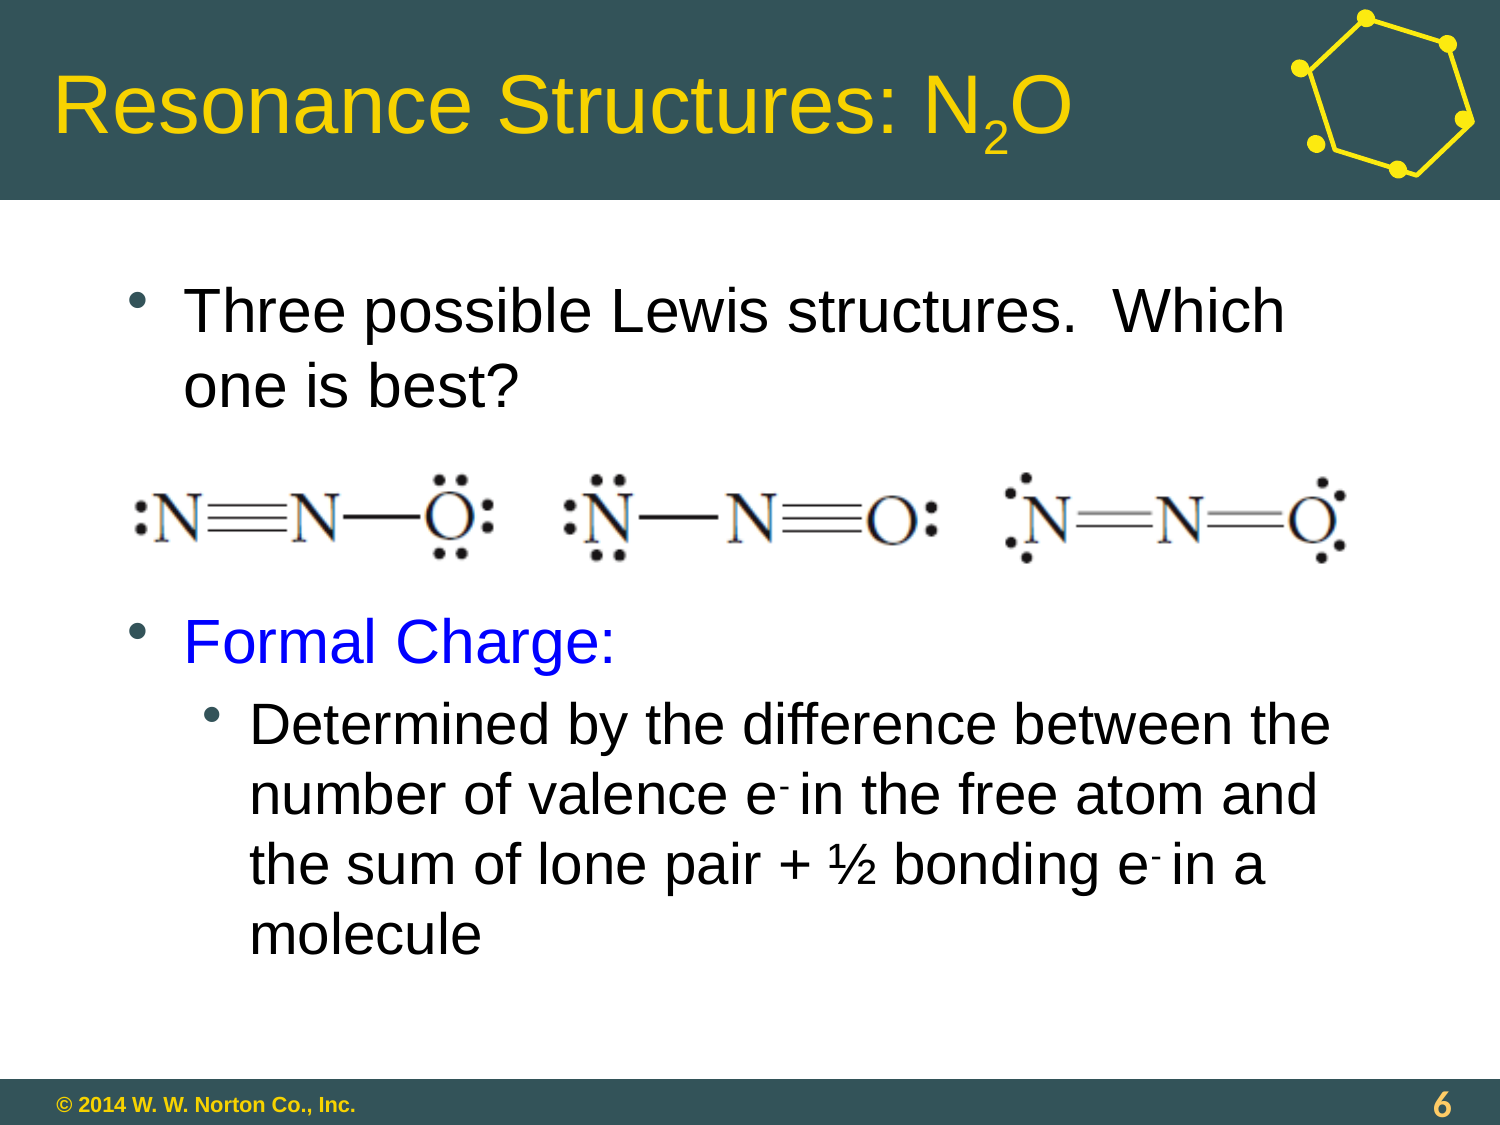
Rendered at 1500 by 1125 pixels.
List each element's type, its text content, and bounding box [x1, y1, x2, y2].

picture [992, 467, 1363, 574]
picture [125, 467, 500, 574]
slide_number <number> [1417, 1076, 1468, 1125]
list Three possible Lewis structures. Which one is best? Formal Charge: Determined by the difference between the number of valence e- in the free atom and the sum of lone pair + ½ bonding e- in a molecule [112, 262, 1388, 1000]
title Resonance Structures: N2O [37, 19, 1175, 195]
picture [541, 462, 963, 580]
